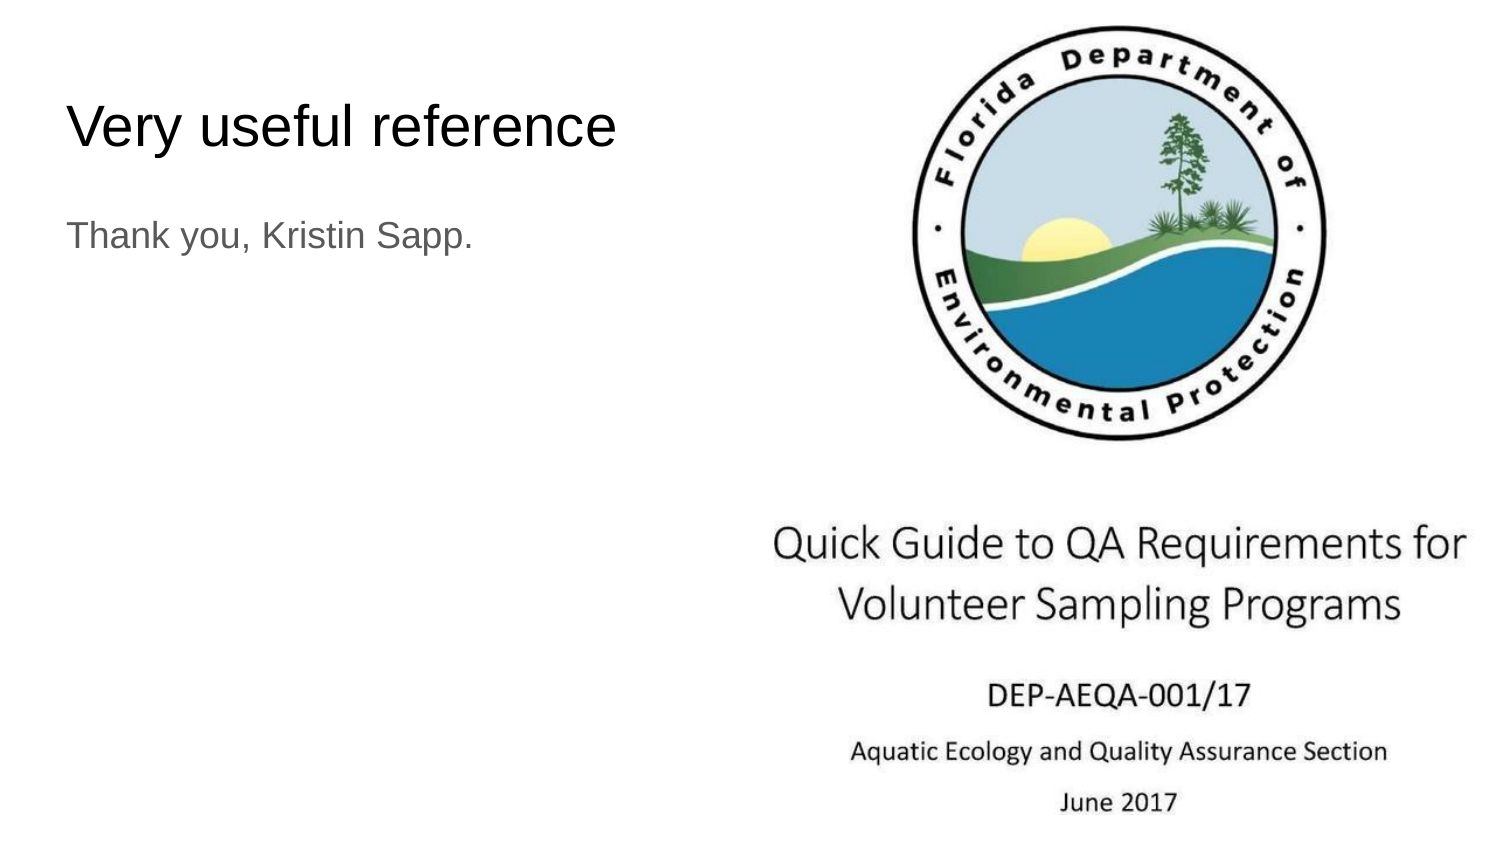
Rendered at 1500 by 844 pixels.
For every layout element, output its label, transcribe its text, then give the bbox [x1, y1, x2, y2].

title Very useful reference [51, 72, 750, 167]
list Thank you, Kristin Sapp. [51, 189, 750, 750]
picture [774, 24, 1475, 815]
